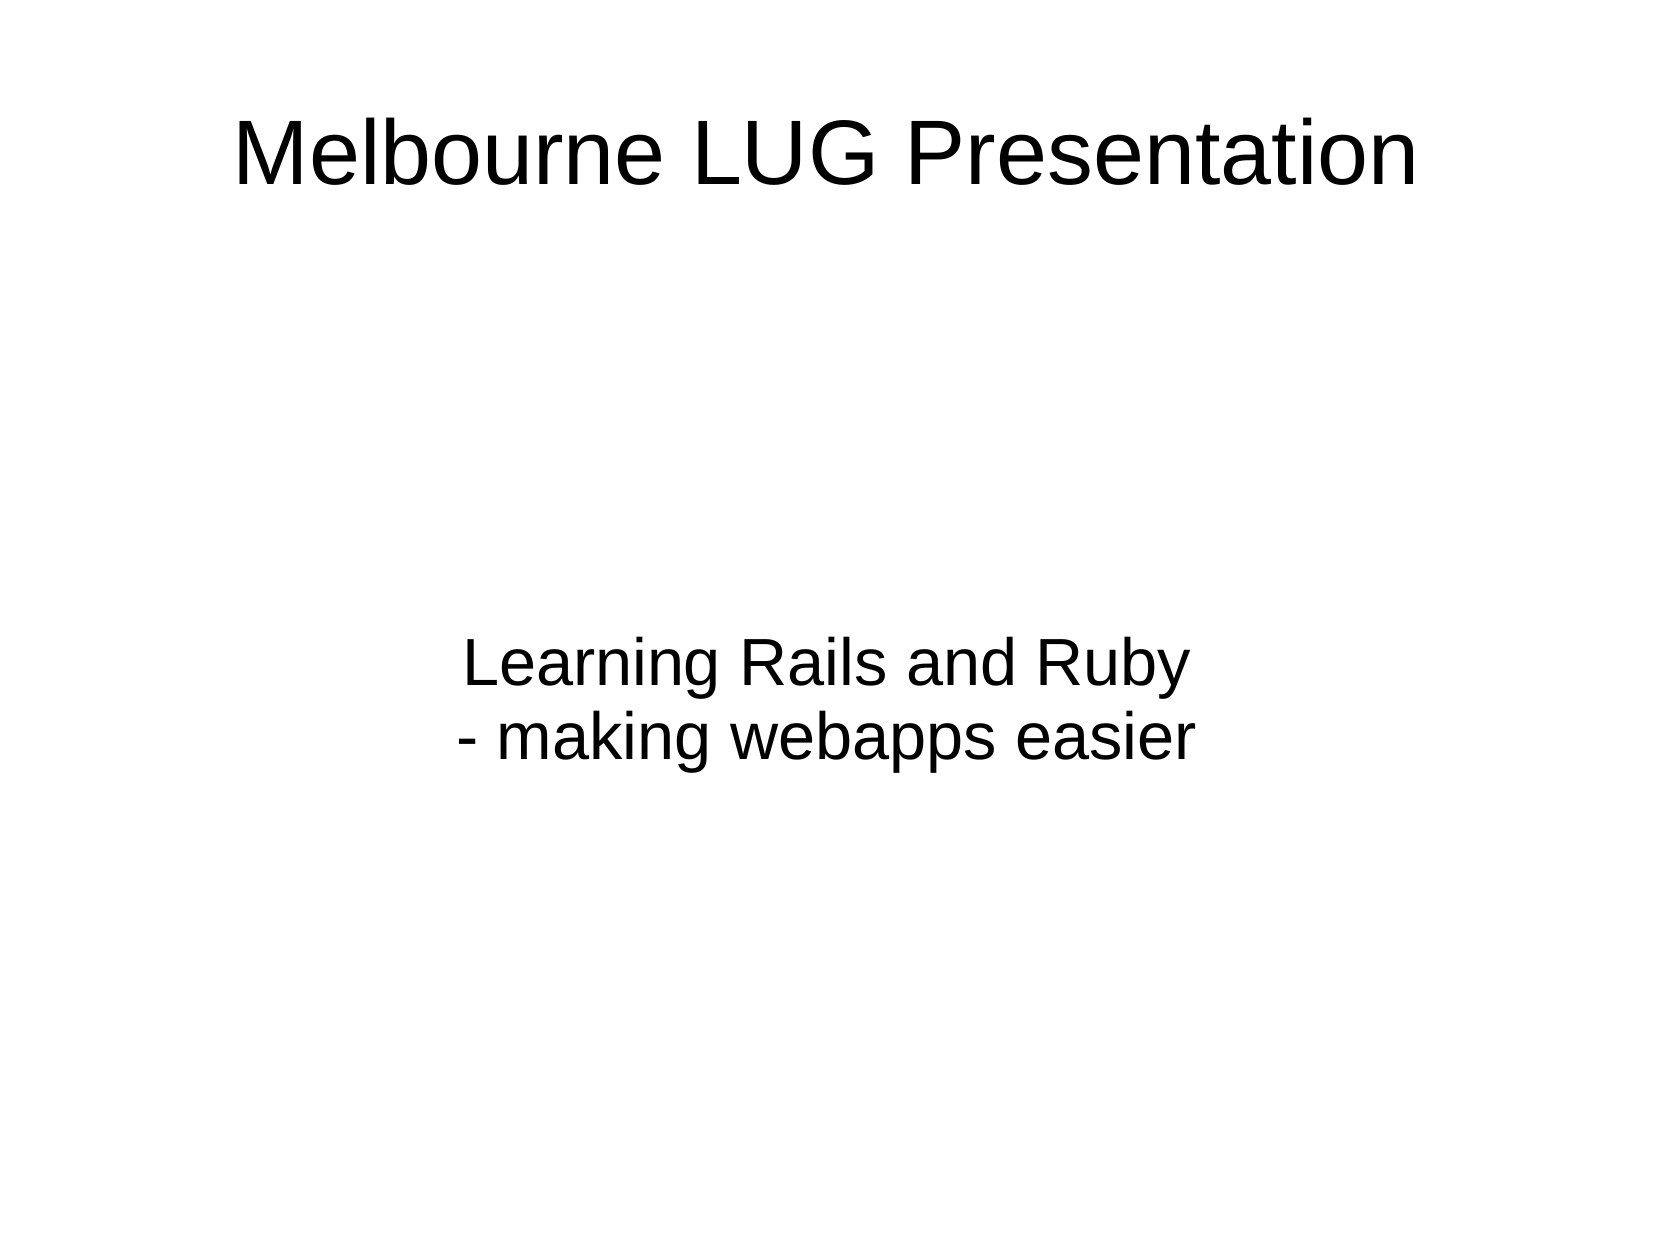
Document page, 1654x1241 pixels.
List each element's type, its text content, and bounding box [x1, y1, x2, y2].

title Melbourne LUG Presentation [82, 56, 1571, 250]
subtitle Learning Rails and Ruby - making webapps easier [82, 297, 1571, 1102]
